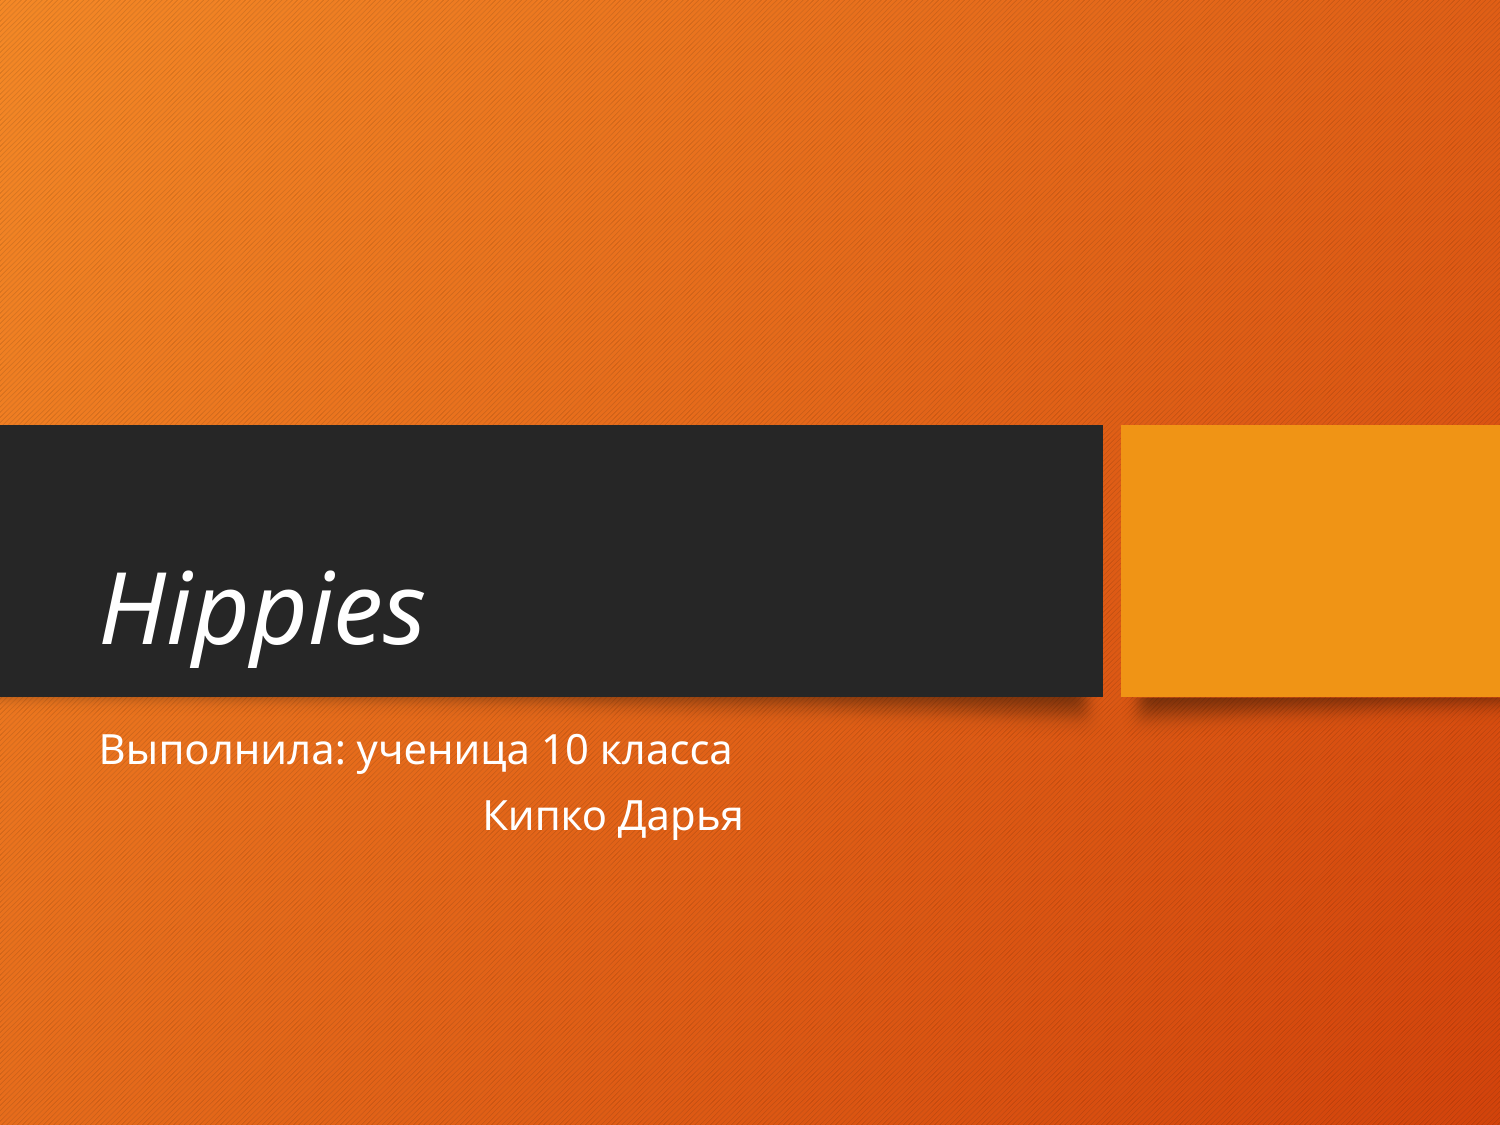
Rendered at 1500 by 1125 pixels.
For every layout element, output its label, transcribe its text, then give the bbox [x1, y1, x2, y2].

title Hippies [83, 448, 1080, 674]
subtitle Выполнила: ученица 10 класса Кипко Дарья [83, 720, 1086, 905]
